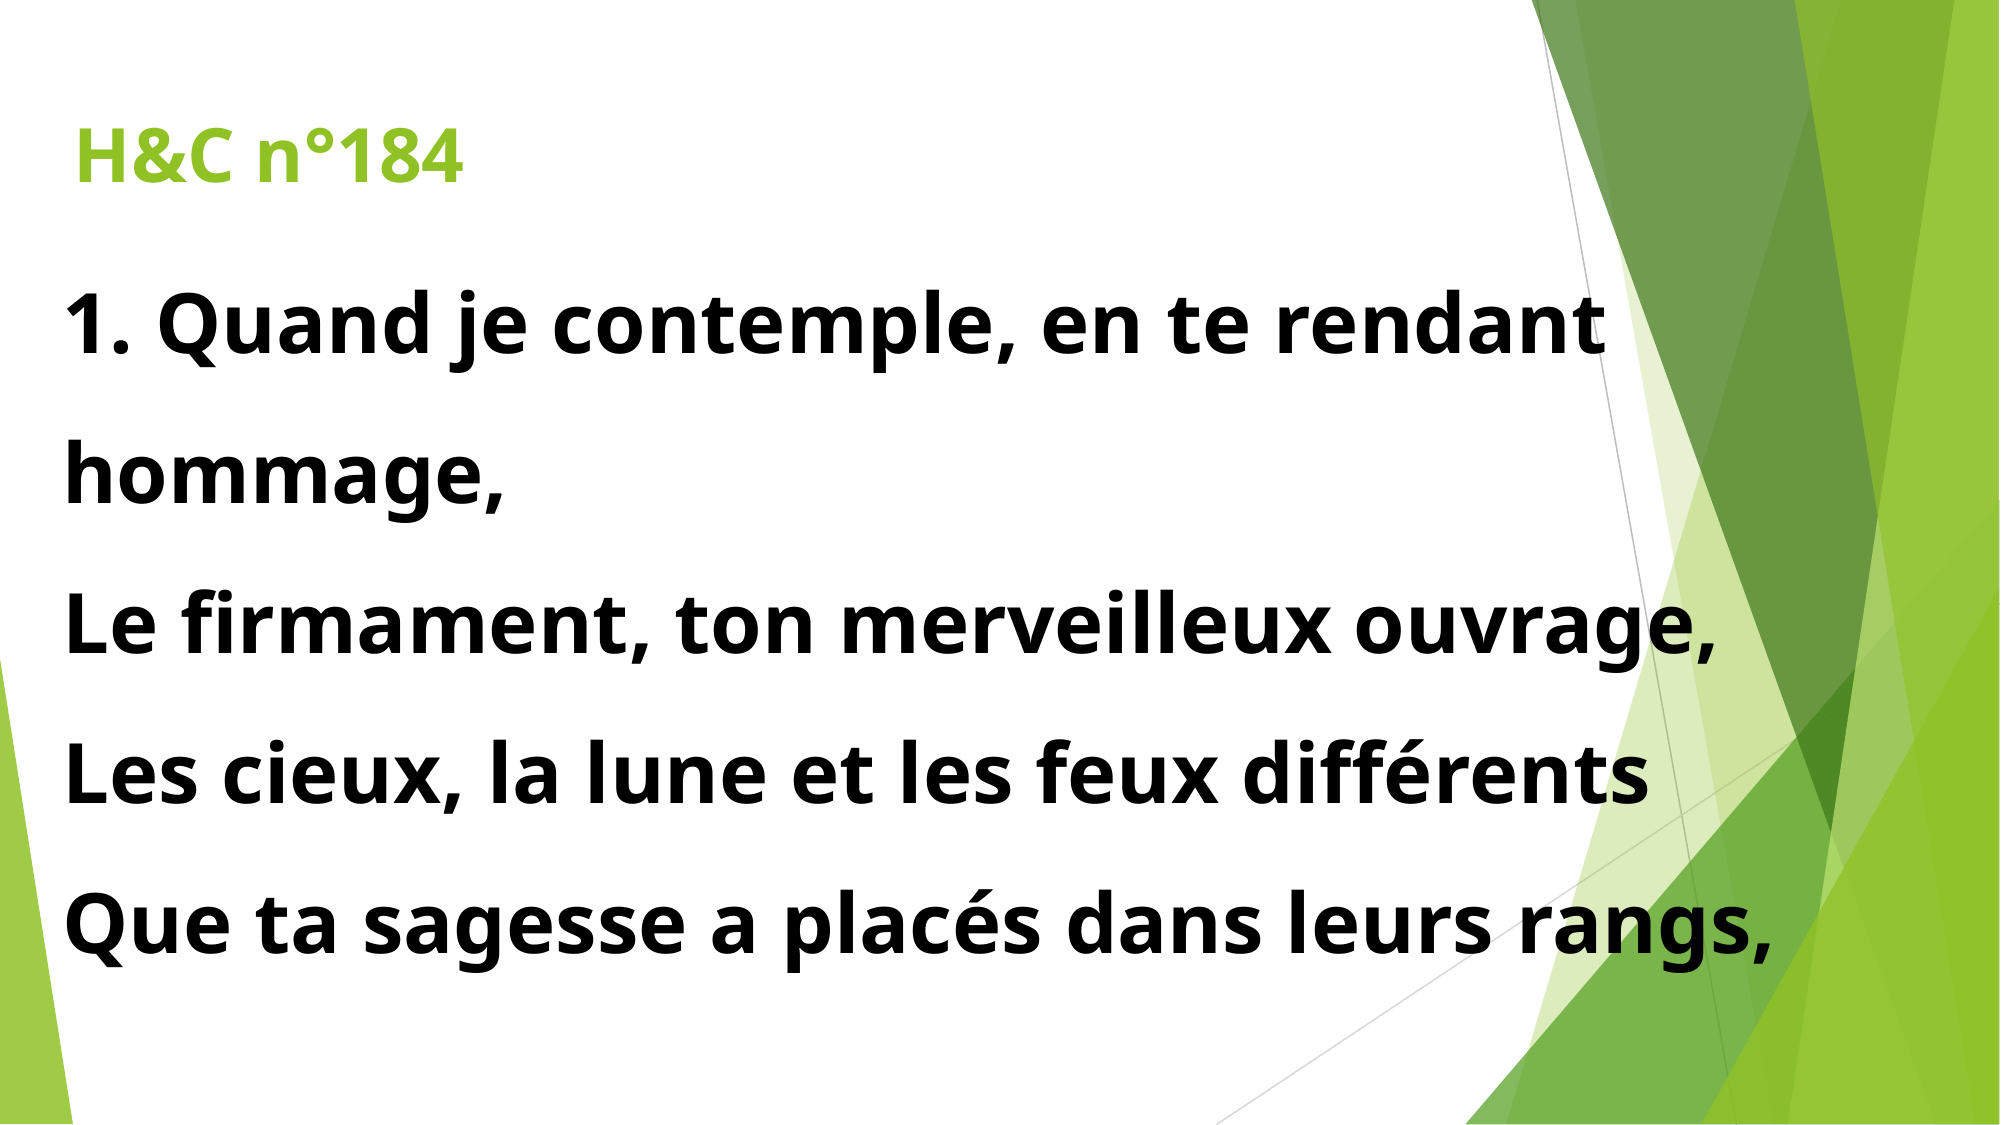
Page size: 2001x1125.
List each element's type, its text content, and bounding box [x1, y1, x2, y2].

text_box H&C n°184 [59, 99, 1522, 212]
text_box 1. Quand je contemple, en te rendant hommage, Le firmament, ton merveilleux ouvrage, Les cieux, la lune et les feux différents Que ta sagesse a placés dans leurs rangs, [47, 212, 1997, 1074]
